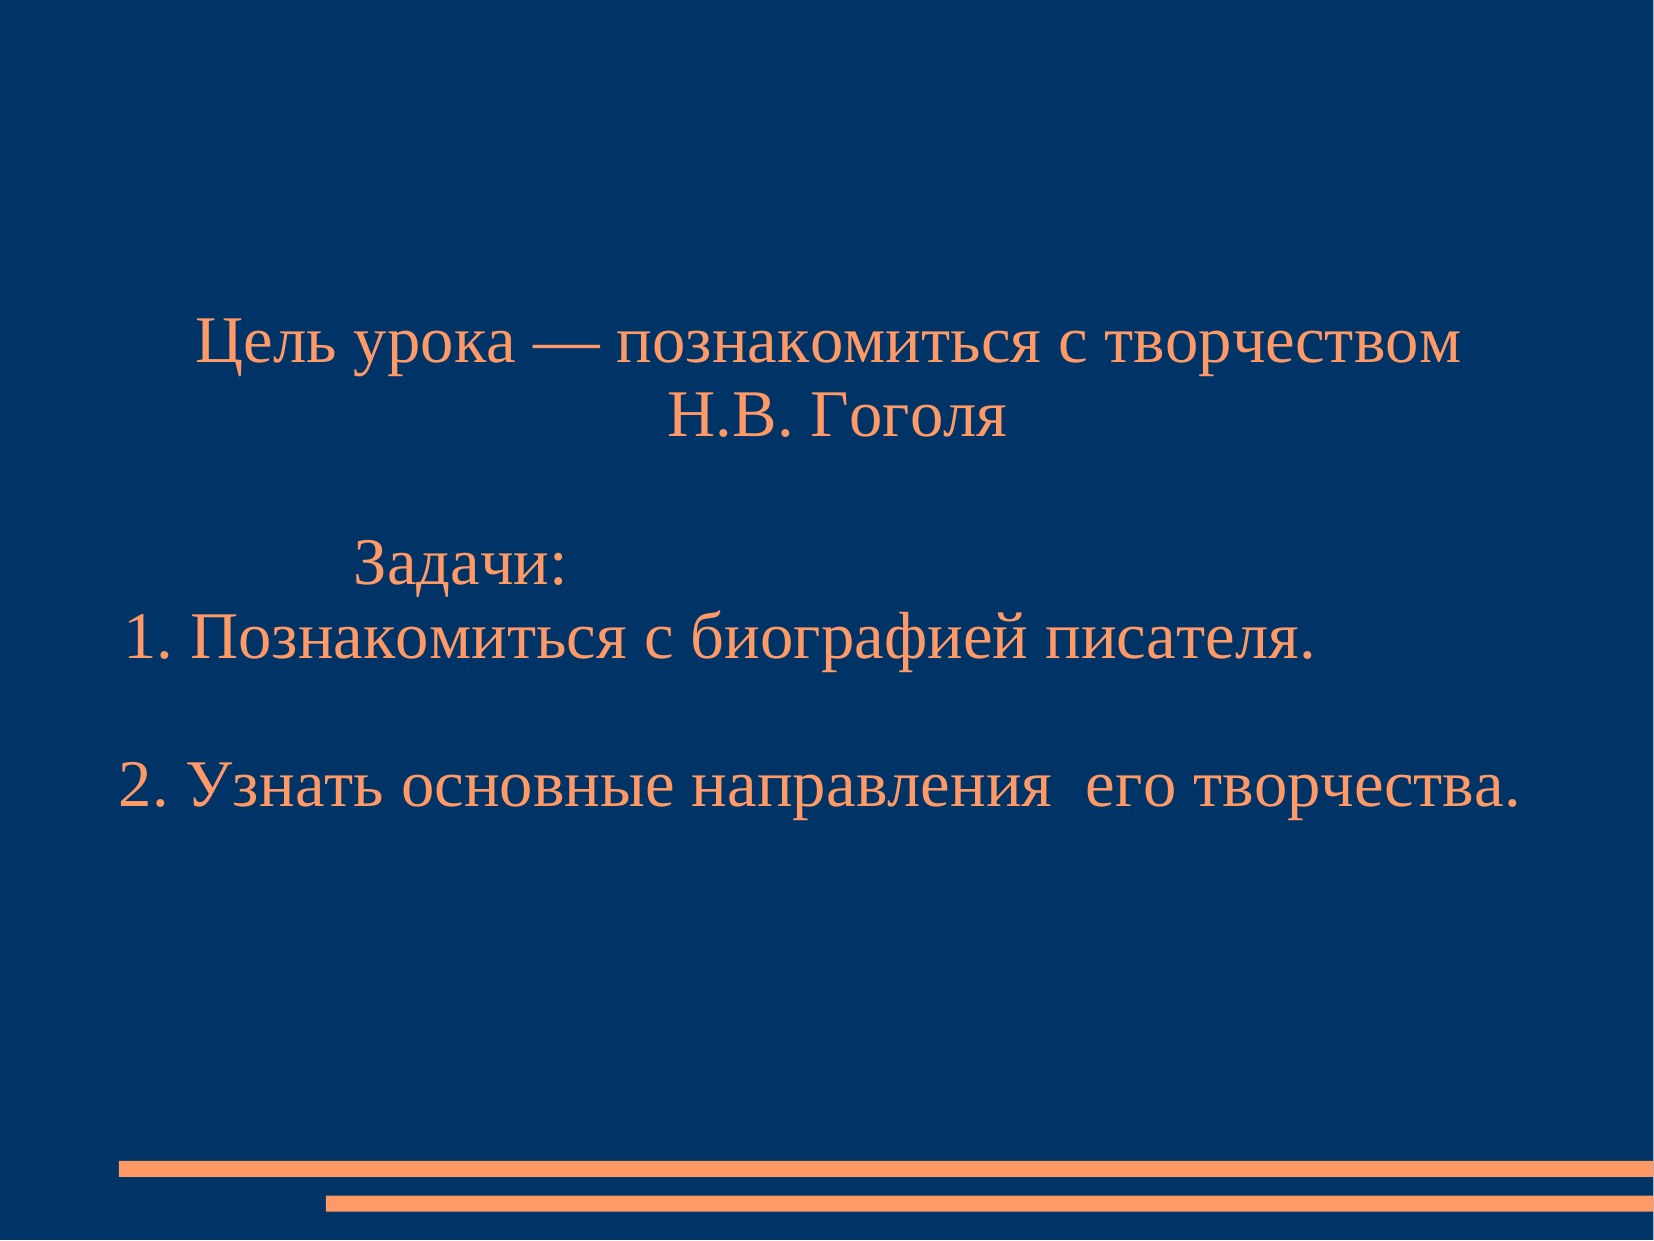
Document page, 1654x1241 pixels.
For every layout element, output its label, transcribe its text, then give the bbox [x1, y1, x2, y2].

text_box Цель урока — познакомиться с творчеством Н.В. Гоголя Задачи: 1. Познакомиться с биографией писателя. 2. Узнать основные направления его творчества. [118, 193, 1558, 1004]
